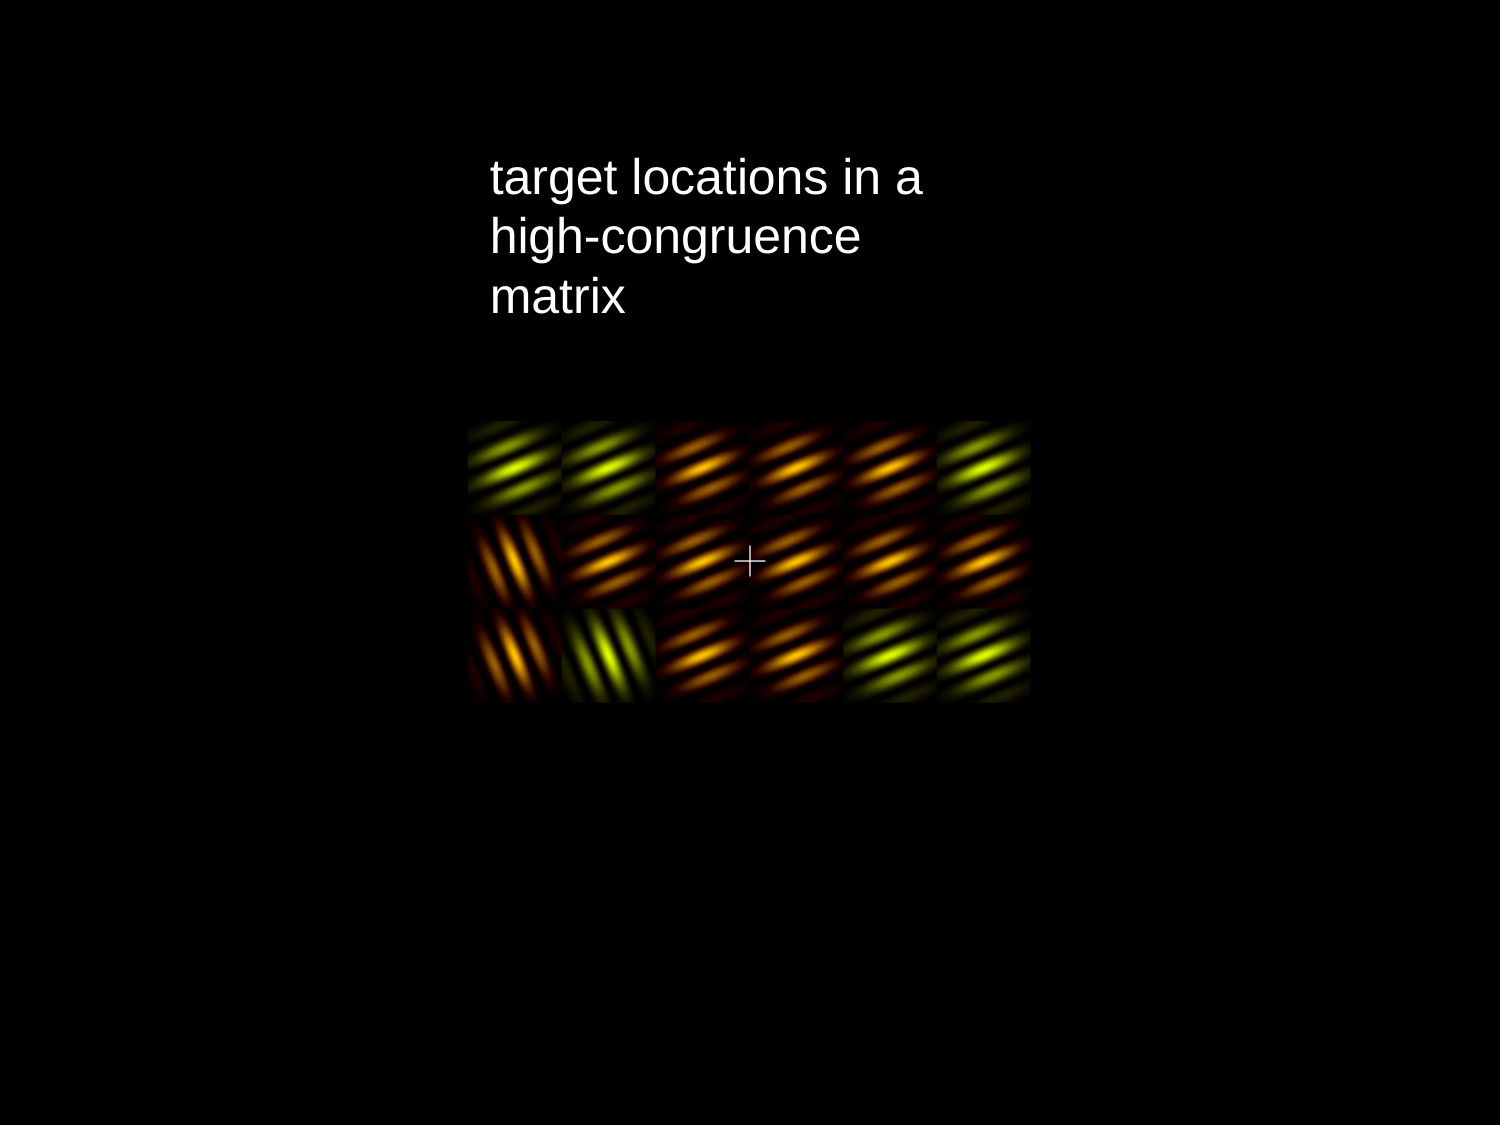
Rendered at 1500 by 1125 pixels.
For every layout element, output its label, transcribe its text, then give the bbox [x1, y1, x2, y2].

picture [0, 0, 1500, 1125]
text_box target locations in a high-congruence matrix [474, 137, 1026, 334]
